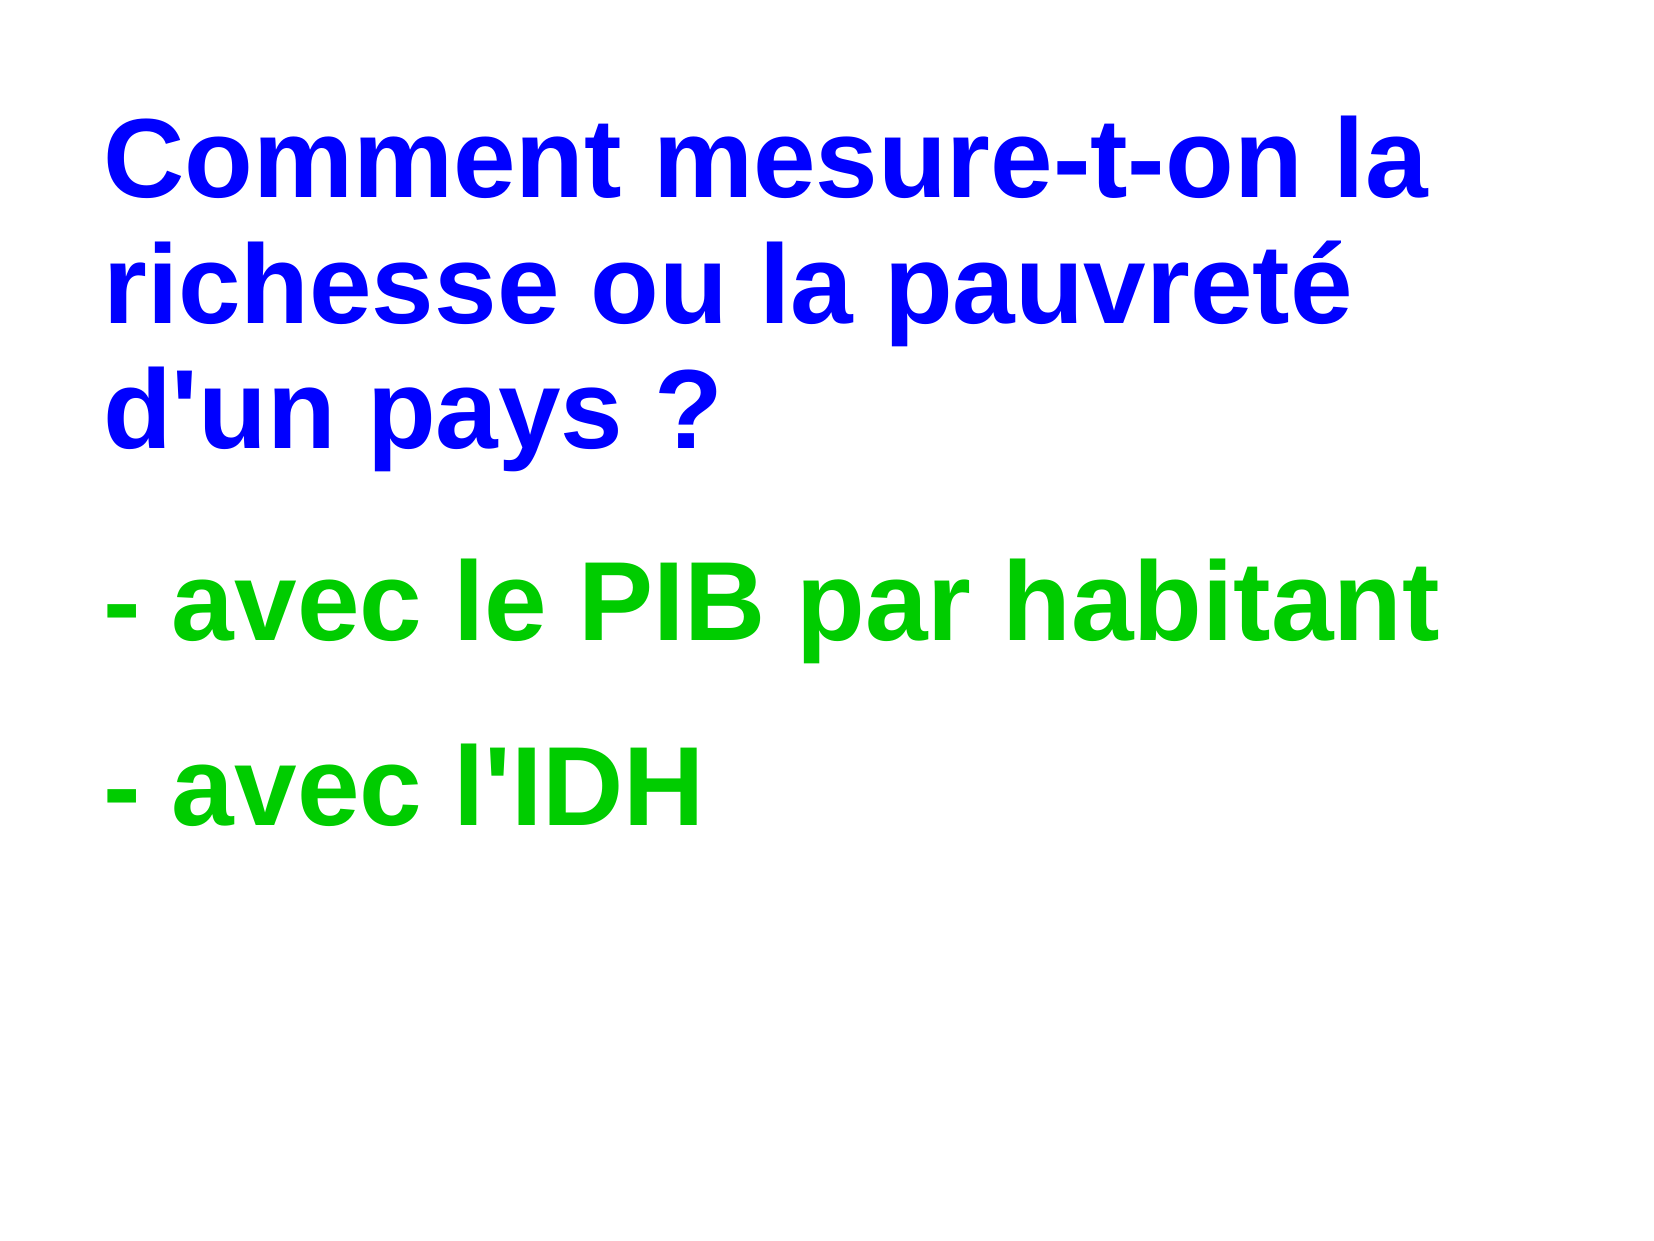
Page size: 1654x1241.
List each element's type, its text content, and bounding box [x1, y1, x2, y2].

text_box - avec le PIB par habitant [88, 531, 1565, 672]
text_box Comment mesure-t-on la richesse ou la pauvreté d'un pays ? [88, 88, 1565, 480]
text_box - avec l'IDH [88, 715, 1447, 857]
